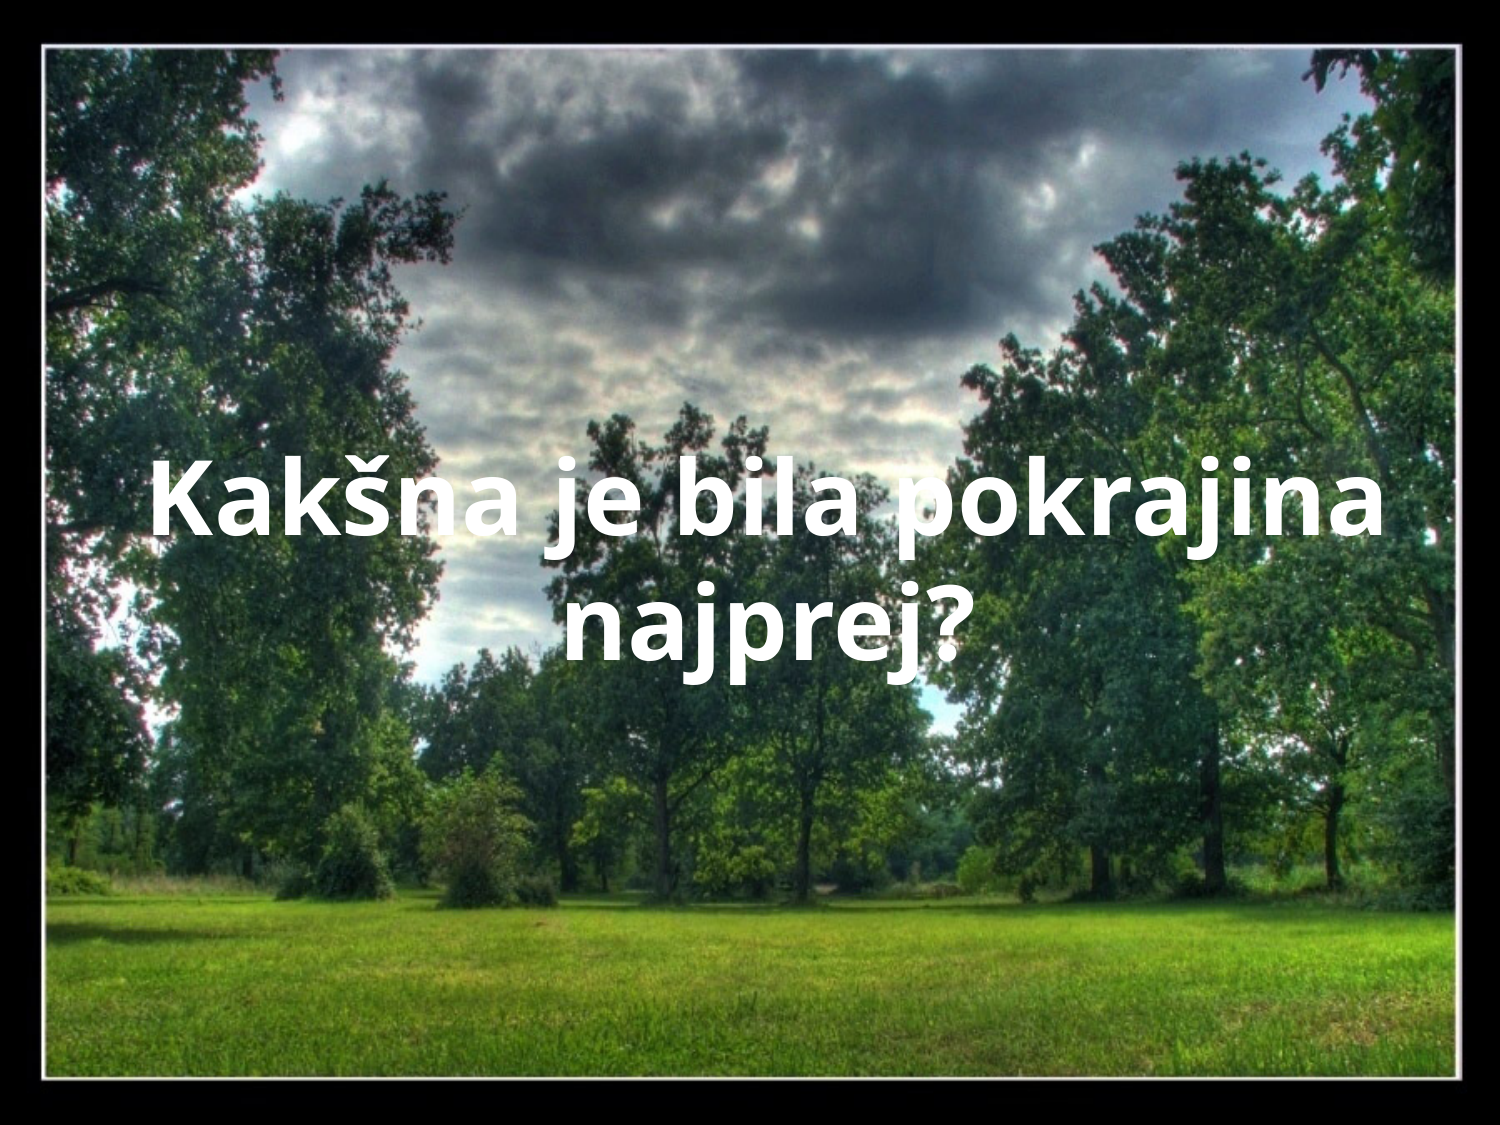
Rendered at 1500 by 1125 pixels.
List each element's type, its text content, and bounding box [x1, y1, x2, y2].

title Kakšna je bila pokrajina najprej? [76, 373, 1459, 740]
picture [0, 0, 1500, 1125]
